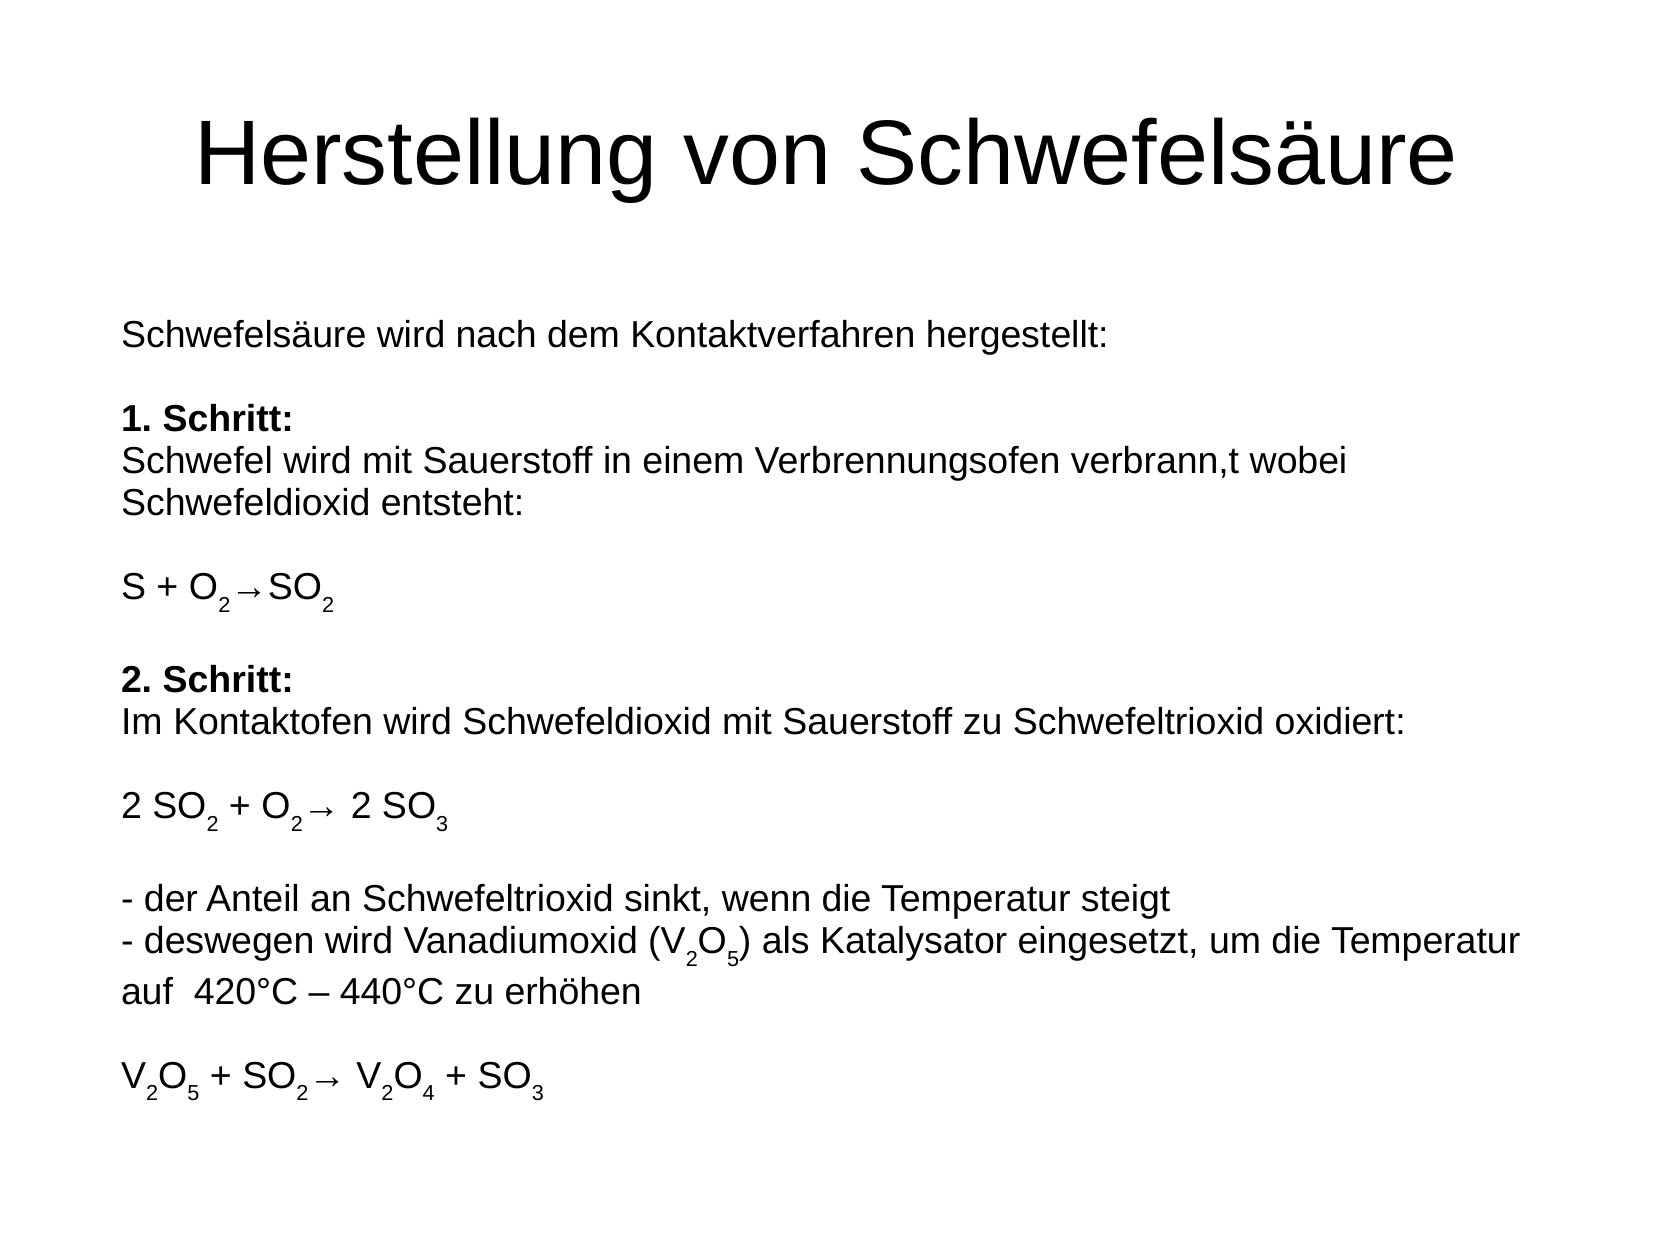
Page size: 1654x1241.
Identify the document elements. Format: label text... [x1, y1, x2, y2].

title Herstellung von Schwefelsäure [82, 49, 1571, 257]
text_box Schwefelsäure wird nach dem Kontaktverfahren hergestellt: 1. Schritt: Schwefel wird mit Sauerstoff in einem Verbrennungsofen verbrann,t wobei Schwefeldioxid entsteht: S + O2→SO2 2. Schritt: Im Kontaktofen wird Schwefeldioxid mit Sauerstoff zu Schwefeltrioxid oxidiert: 2 SO2 + O2→ 2 SO3 - der Anteil an Schwefeltrioxid sinkt, wenn die Temperatur steigt - deswegen wird Vanadiumoxid (V2O5) als Katalysator eingesetzt, um die Temperatur auf 420°C – 440°C zu erhöhen V2O5 + SO2→ V2O4 + SO3 [106, 271, 1548, 1202]
